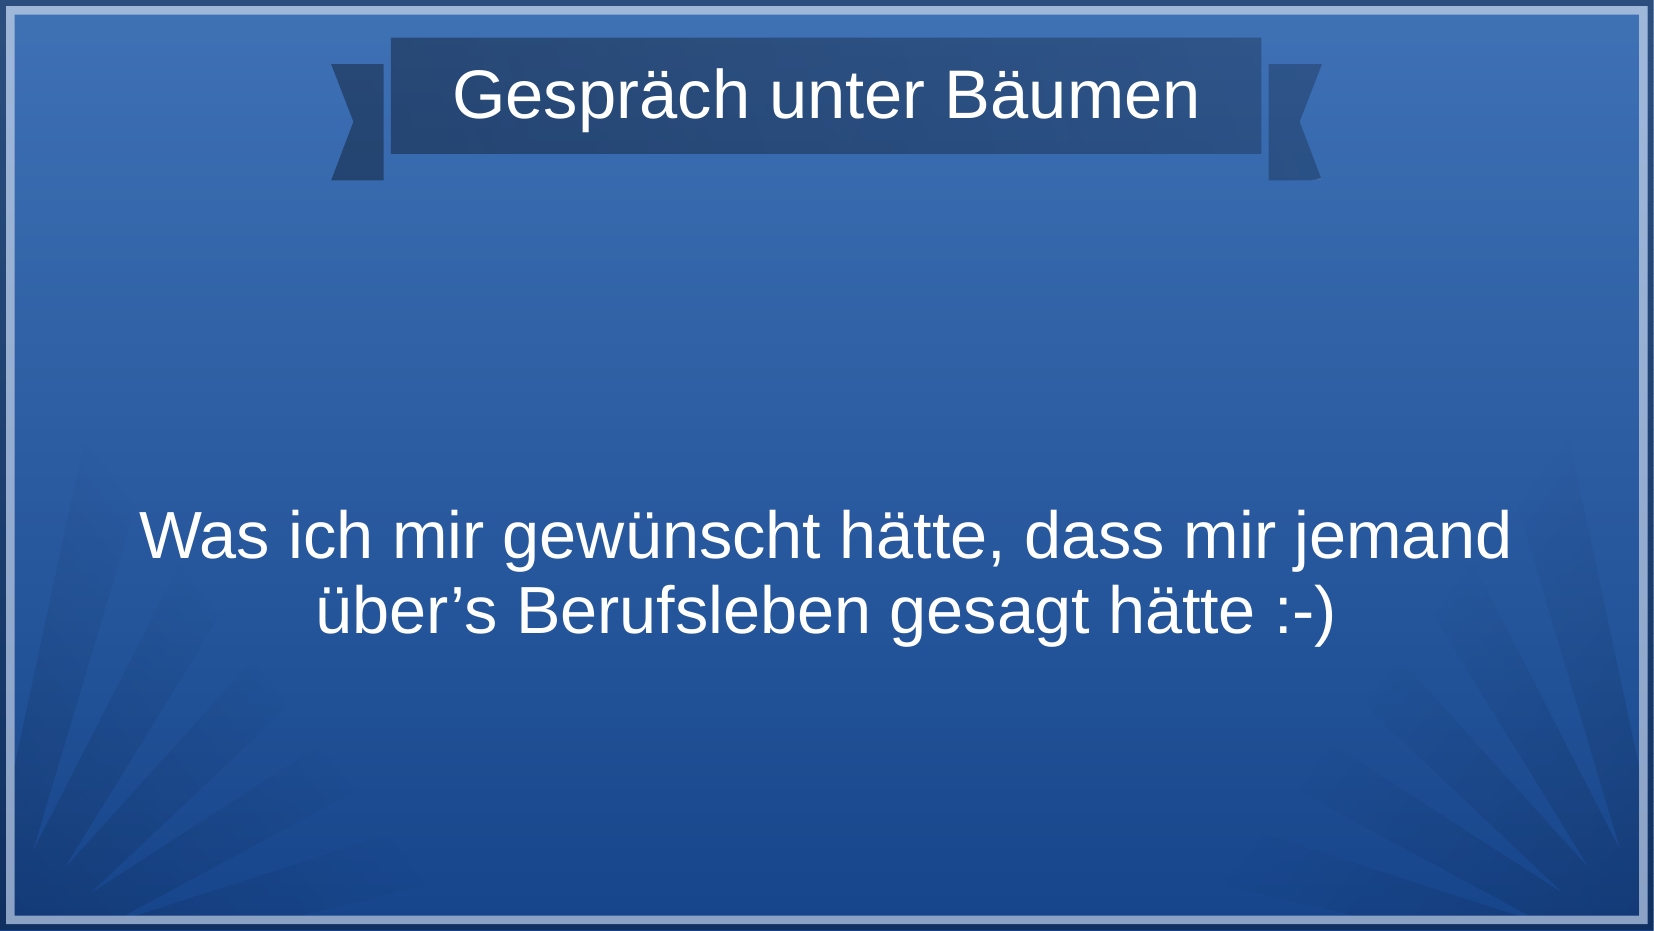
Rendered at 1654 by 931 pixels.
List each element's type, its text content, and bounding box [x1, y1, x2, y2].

title Gespräch unter Bäumen [389, 35, 1264, 154]
subtitle Was ich mir gewünscht hätte, dass mir jemand über’s Berufsleben gesagt hätte :-) [82, 224, 1571, 848]
